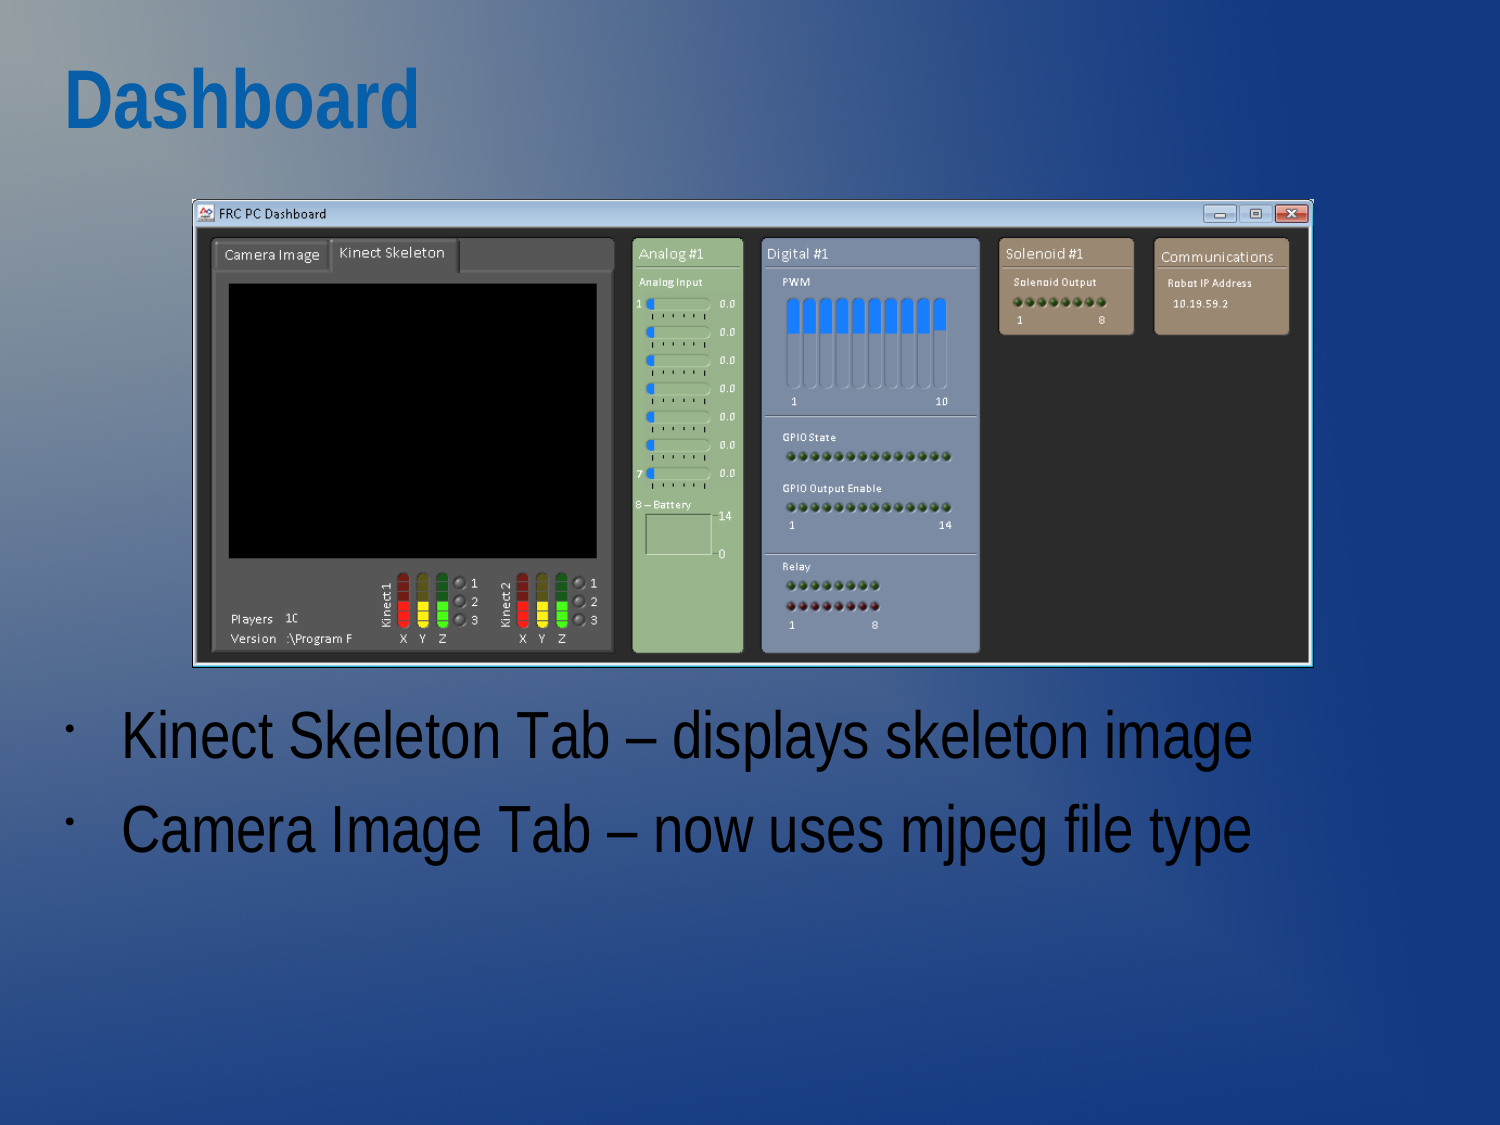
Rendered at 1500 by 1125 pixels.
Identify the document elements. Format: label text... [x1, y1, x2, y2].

picture [0, 0, 1500, 1125]
list Kinect Skeleton Tab – displays skeleton image Camera Image Tab – now uses mjpeg file type [50, 684, 1438, 935]
title Dashboard [50, 37, 1438, 225]
